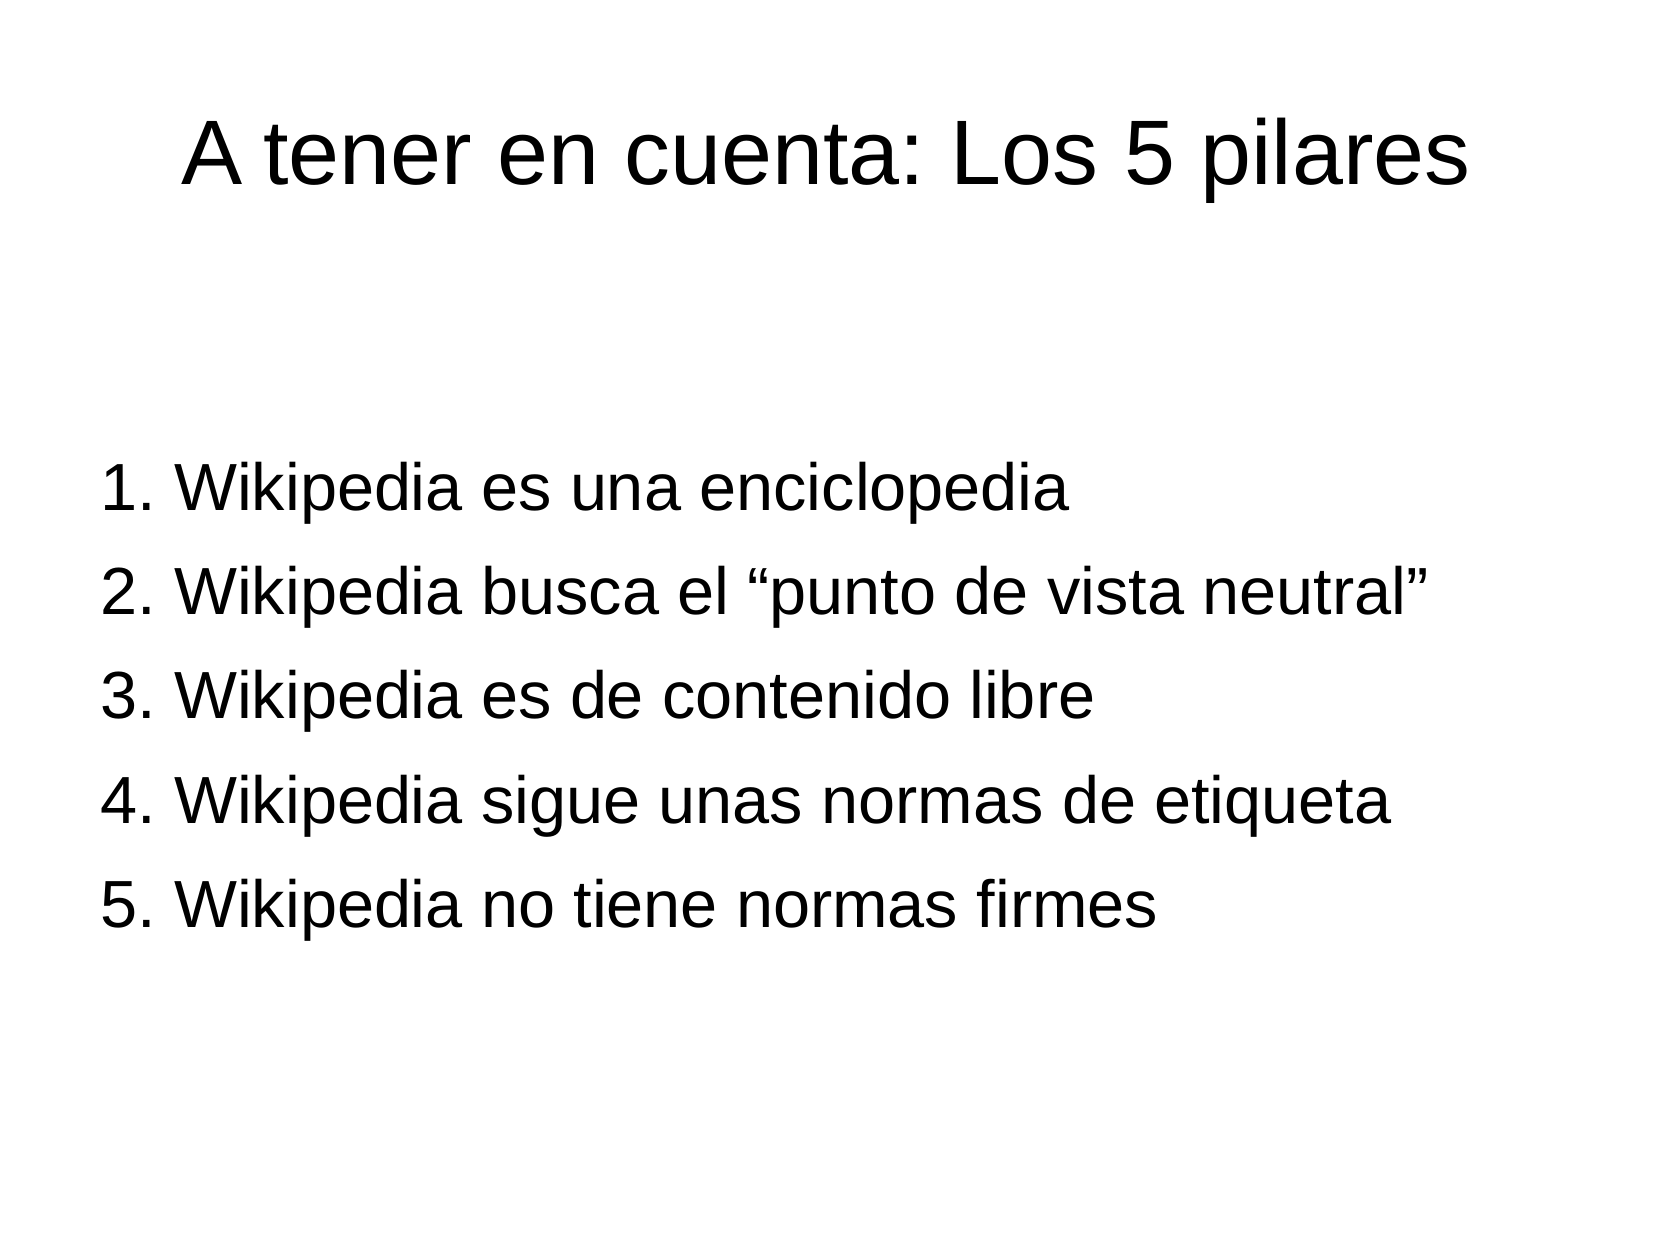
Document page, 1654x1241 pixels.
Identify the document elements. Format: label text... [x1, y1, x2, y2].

list 1. Wikipedia es una enciclopedia 2. Wikipedia busca el “punto de vista neutral” 3. Wikipedia es de contenido libre 4. Wikipedia sigue unas normas de etiqueta 5. Wikipedia no tiene normas firmes [82, 450, 1571, 1109]
title A tener en cuenta: Los 5 pilares [82, 49, 1571, 257]
